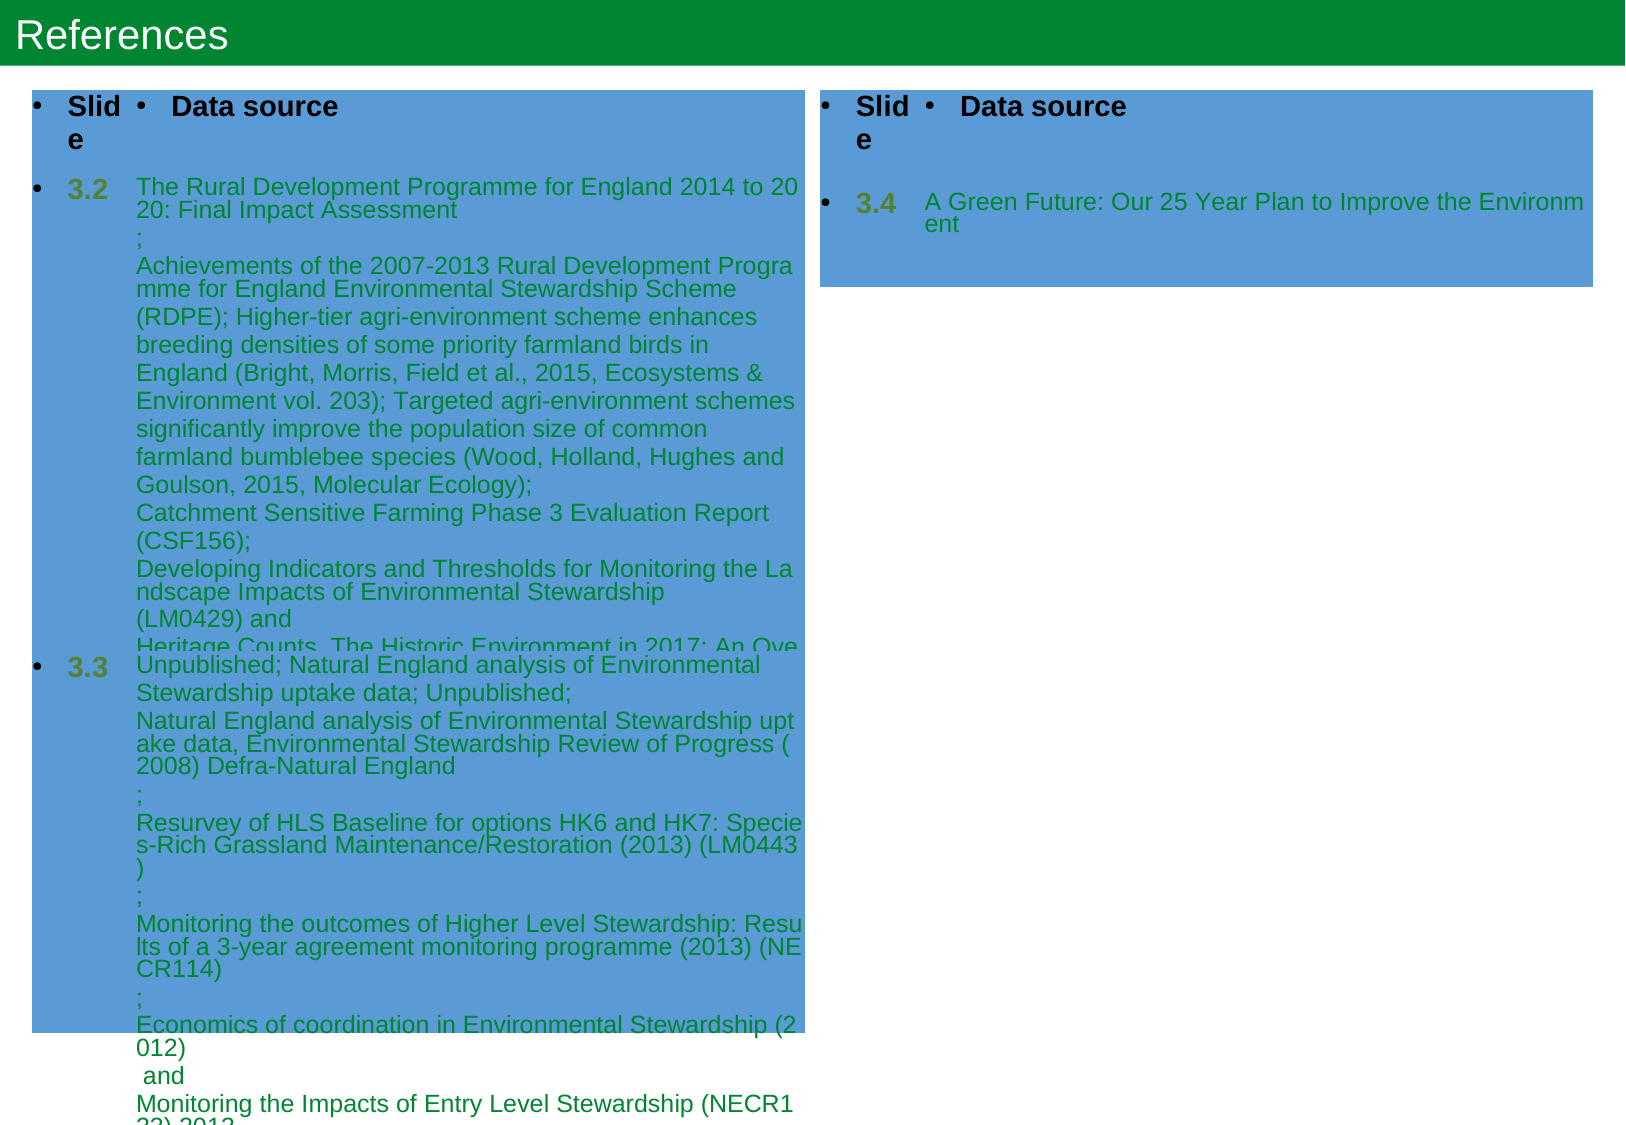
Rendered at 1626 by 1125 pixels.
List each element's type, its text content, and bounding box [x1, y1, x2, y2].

table_cell 3.2 [32, 173, 136, 651]
table_header Slide [32, 90, 136, 173]
table_cell The Rural Development Programme for England 2014 to 2020: Final Impact Assessment; Achievements of the 2007-2013 Rural Development Programme for England Environmental Stewardship Scheme (RDPE); Higher-tier agri-environment scheme enhances breeding densities of some priority farmland birds in England (Bright, Morris, Field et al., 2015, Ecosystems & Environment vol. 203); Targeted agri-environment schemes significantly improve the population size of common farmland bumblebee species (Wood, Holland, Hughes and Goulson, 2015, Molecular Ecology); Catchment Sensitive Farming Phase 3 Evaluation Report (CSF156); Developing Indicators and Thresholds for Monitoring the Landscape Impacts of Environmental Stewardship (LM0429) and Heritage Counts, The Historic Environment in 2017: An Overview [136, 173, 805, 651]
table_cell A Green Future: Our 25 Year Plan to Improve the Environment [925, 187, 1593, 287]
table_header Slide [820, 90, 925, 187]
table_cell 3.4 [820, 187, 925, 287]
text_box References [0, 0, 1625, 66]
table_cell Unpublished; Natural England analysis of Environmental Stewardship uptake data; Unpublished; Natural England analysis of Environmental Stewardship uptake data, Environmental Stewardship Review of Progress (2008) Defra-Natural England; Resurvey of HLS Baseline for options HK6 and HK7: Species-Rich Grassland Maintenance/Restoration (2013) (LM0443); Monitoring the outcomes of Higher Level Stewardship: Results of a 3-year agreement monitoring programme (2013) (NECR114); Economics of coordination in Environmental Stewardship (2012) and Monitoring the Impacts of Entry Level Stewardship (NECR133) 2013 [136, 651, 805, 1033]
table_cell 3.3 [32, 651, 136, 1033]
table_header Data source [136, 90, 805, 173]
table_header Data source [925, 90, 1593, 187]
